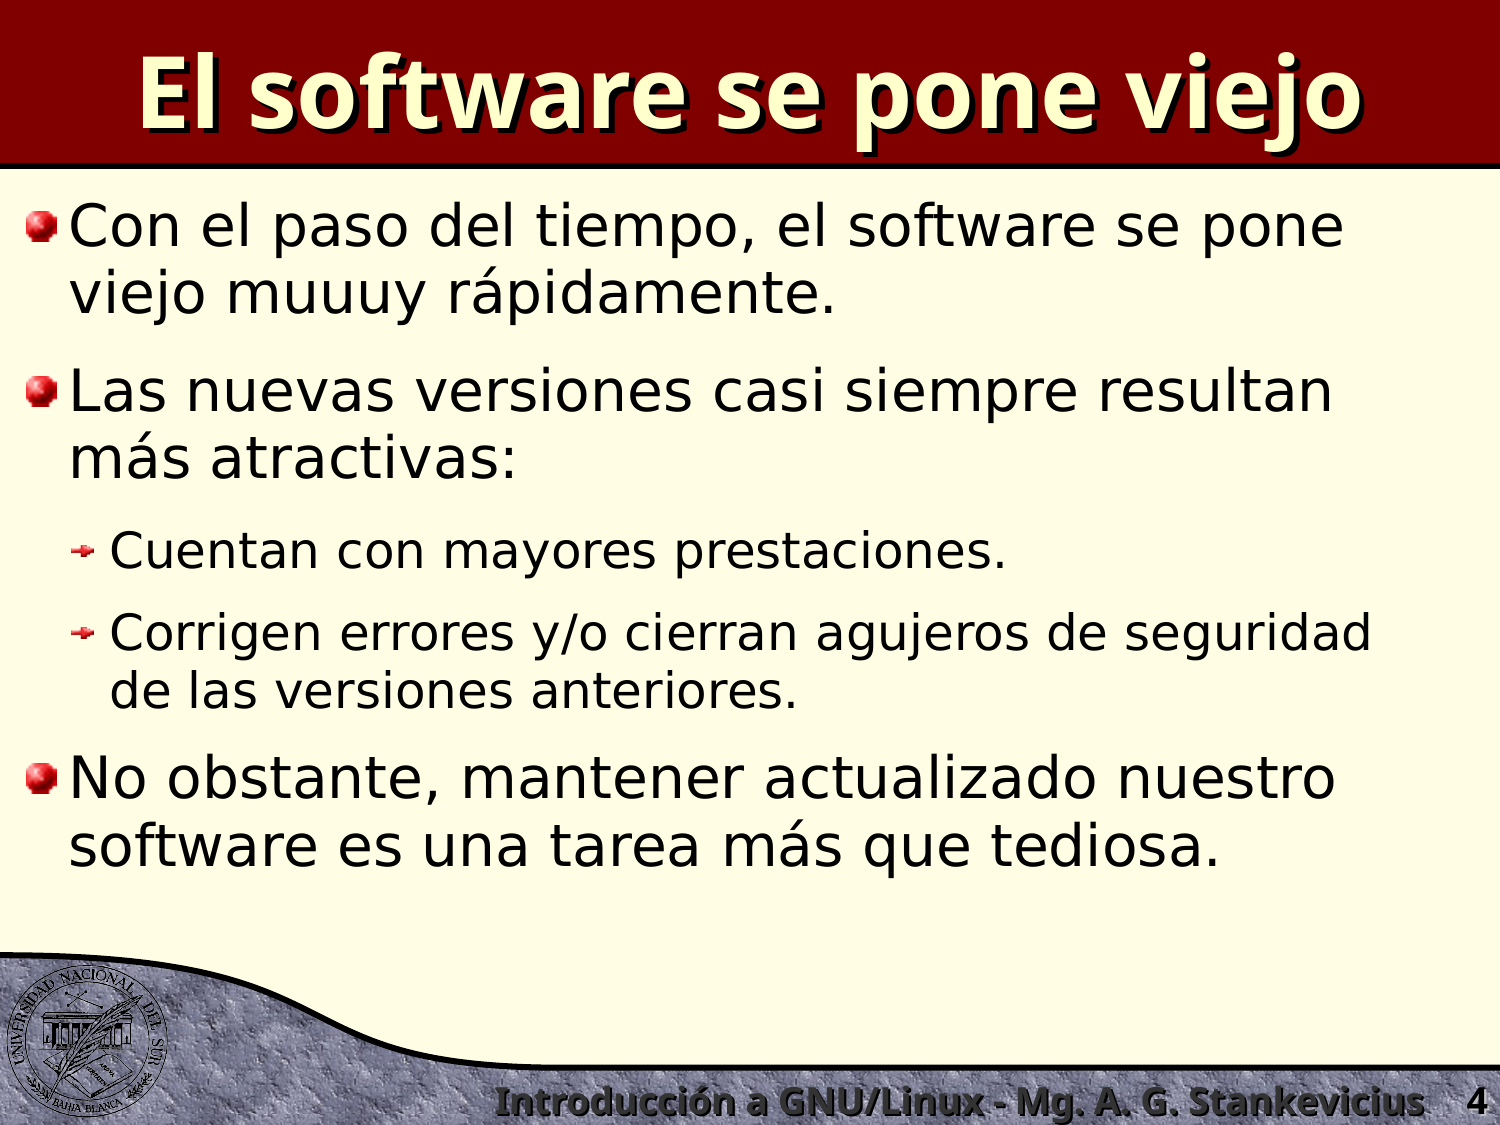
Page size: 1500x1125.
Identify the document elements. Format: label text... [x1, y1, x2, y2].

picture [0, 956, 1500, 1125]
picture [1059, 1100, 1065, 1110]
list Con el paso del tiempo, el software se pone viejo muuuy rápidamente. Las nuevas versiones casi siempre resultan más atractivas: Cuentan con mayores prestaciones. Corrigen errores y/o cierran agujeros de seguridad de las versiones anteriores. No obstante, mantener actualizado nuestro software es una tarea más que tediosa. [11, 192, 1486, 935]
title El software se pone viejo [15, 12, 1485, 153]
